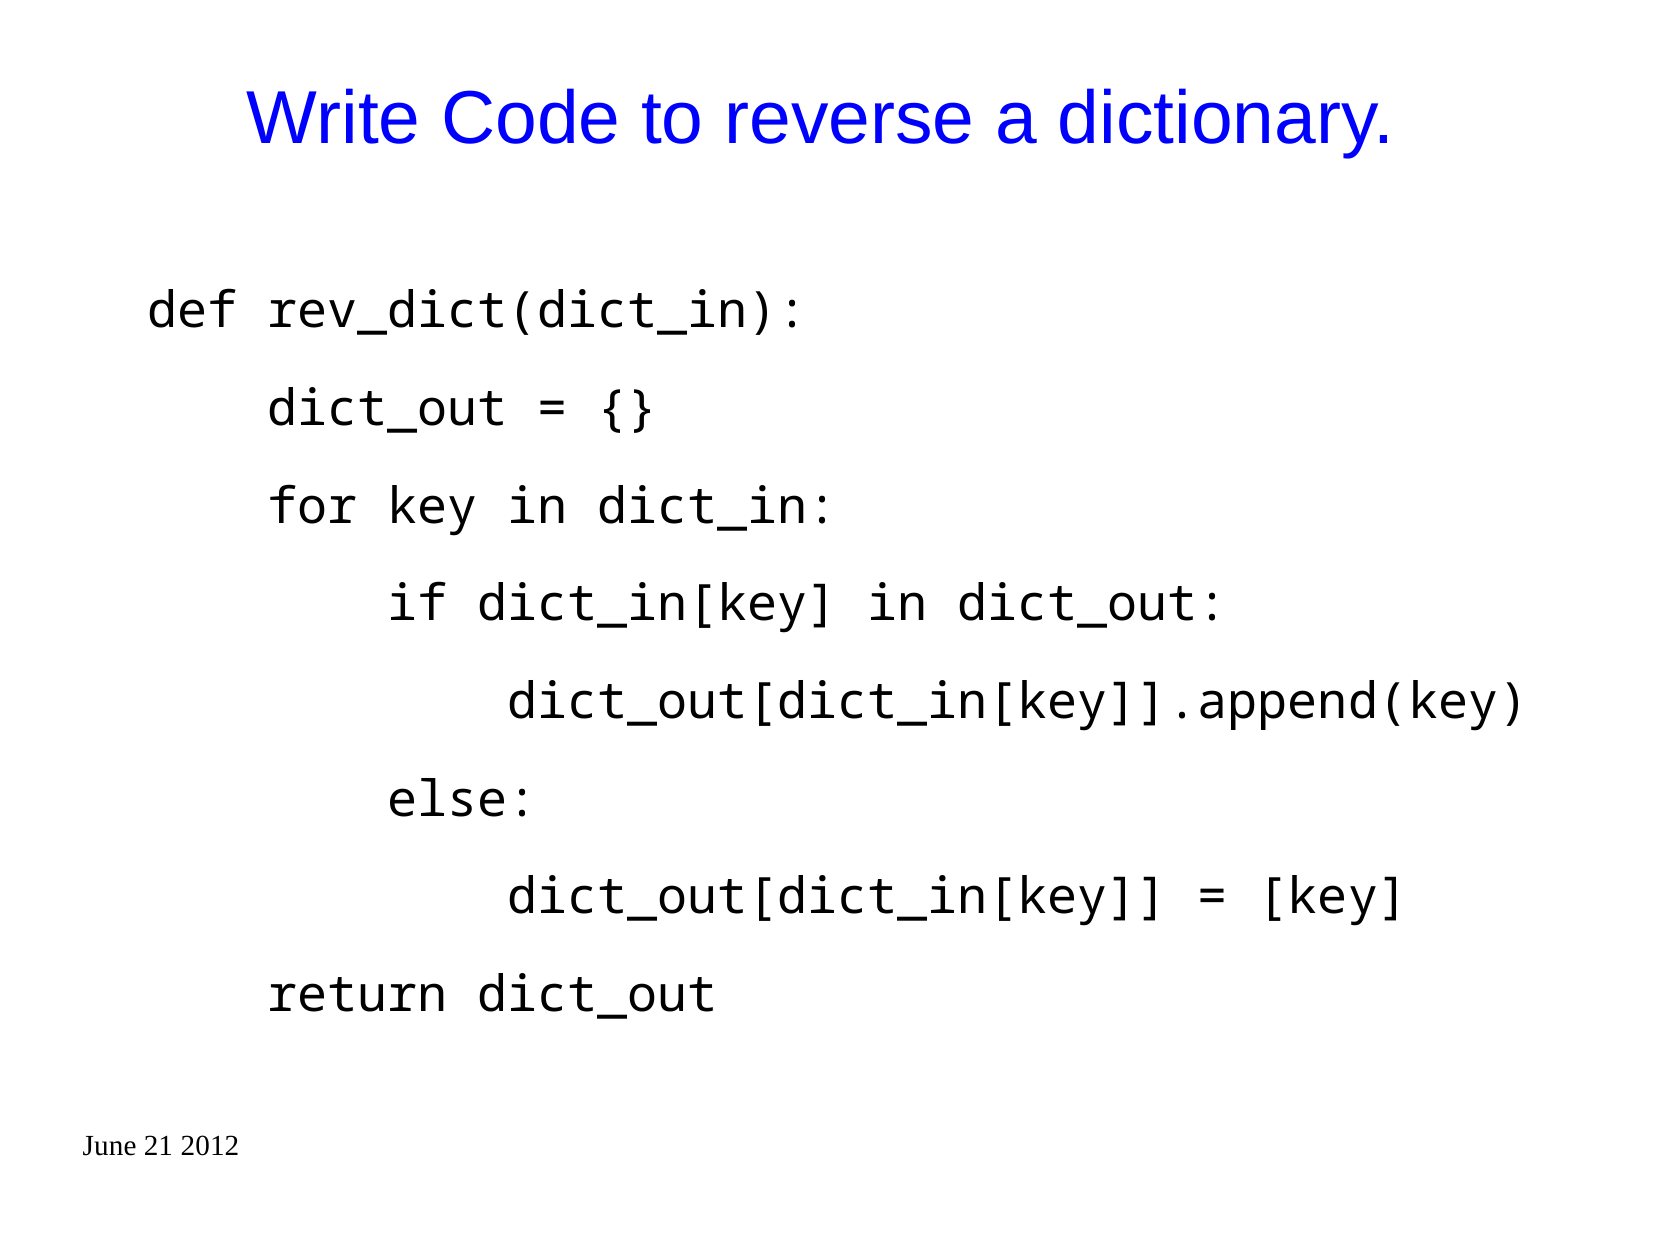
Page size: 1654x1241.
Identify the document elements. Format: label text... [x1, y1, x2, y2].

title Write Code to reverse a dictionary. [76, 58, 1565, 178]
list def rev_dict(dict_in): dict_out = {} for key in dict_in: if dict_in[key] in dict_out: dict_out[dict_in[key]].append(key) else: dict_out[dict_in[key]] = [key] return dict_out [76, 274, 1565, 1093]
